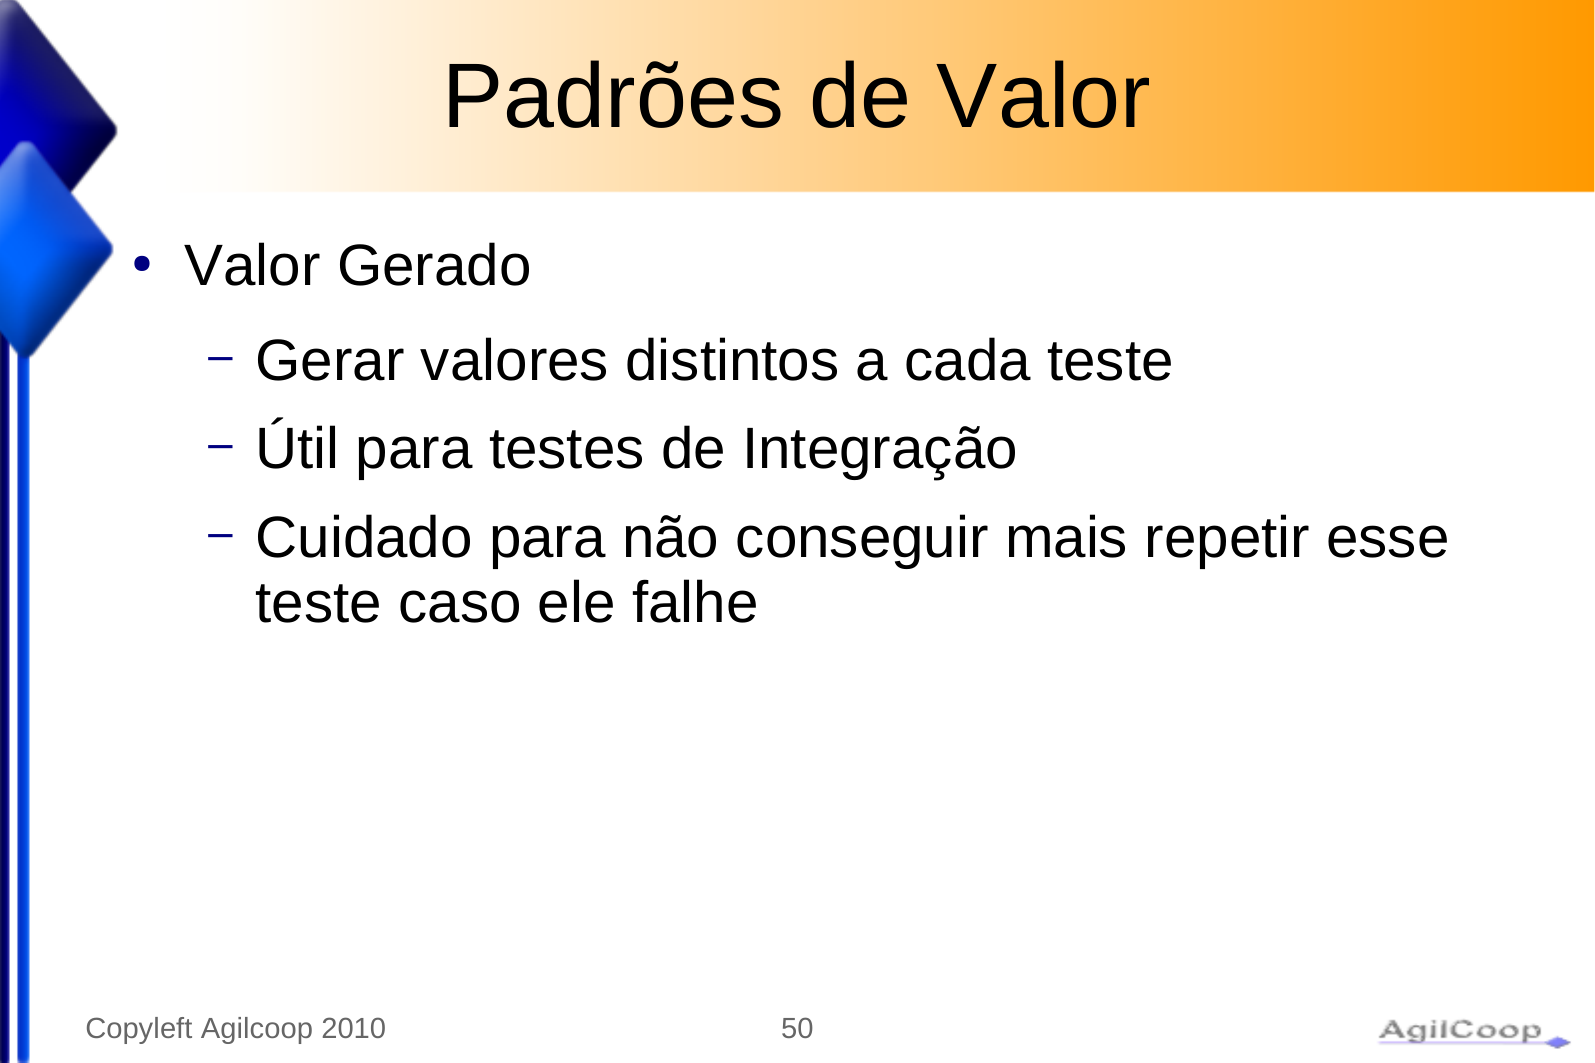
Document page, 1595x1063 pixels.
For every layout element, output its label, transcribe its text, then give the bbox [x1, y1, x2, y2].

title Padrões de Valor [79, 6, 1515, 185]
picture [0, 0, 1595, 1063]
list Valor Gerado Gerar valores distintos a cada teste Útil para testes de Integração Cuidado para não conseguir mais repetir esse teste caso ele falhe [113, 232, 1549, 962]
